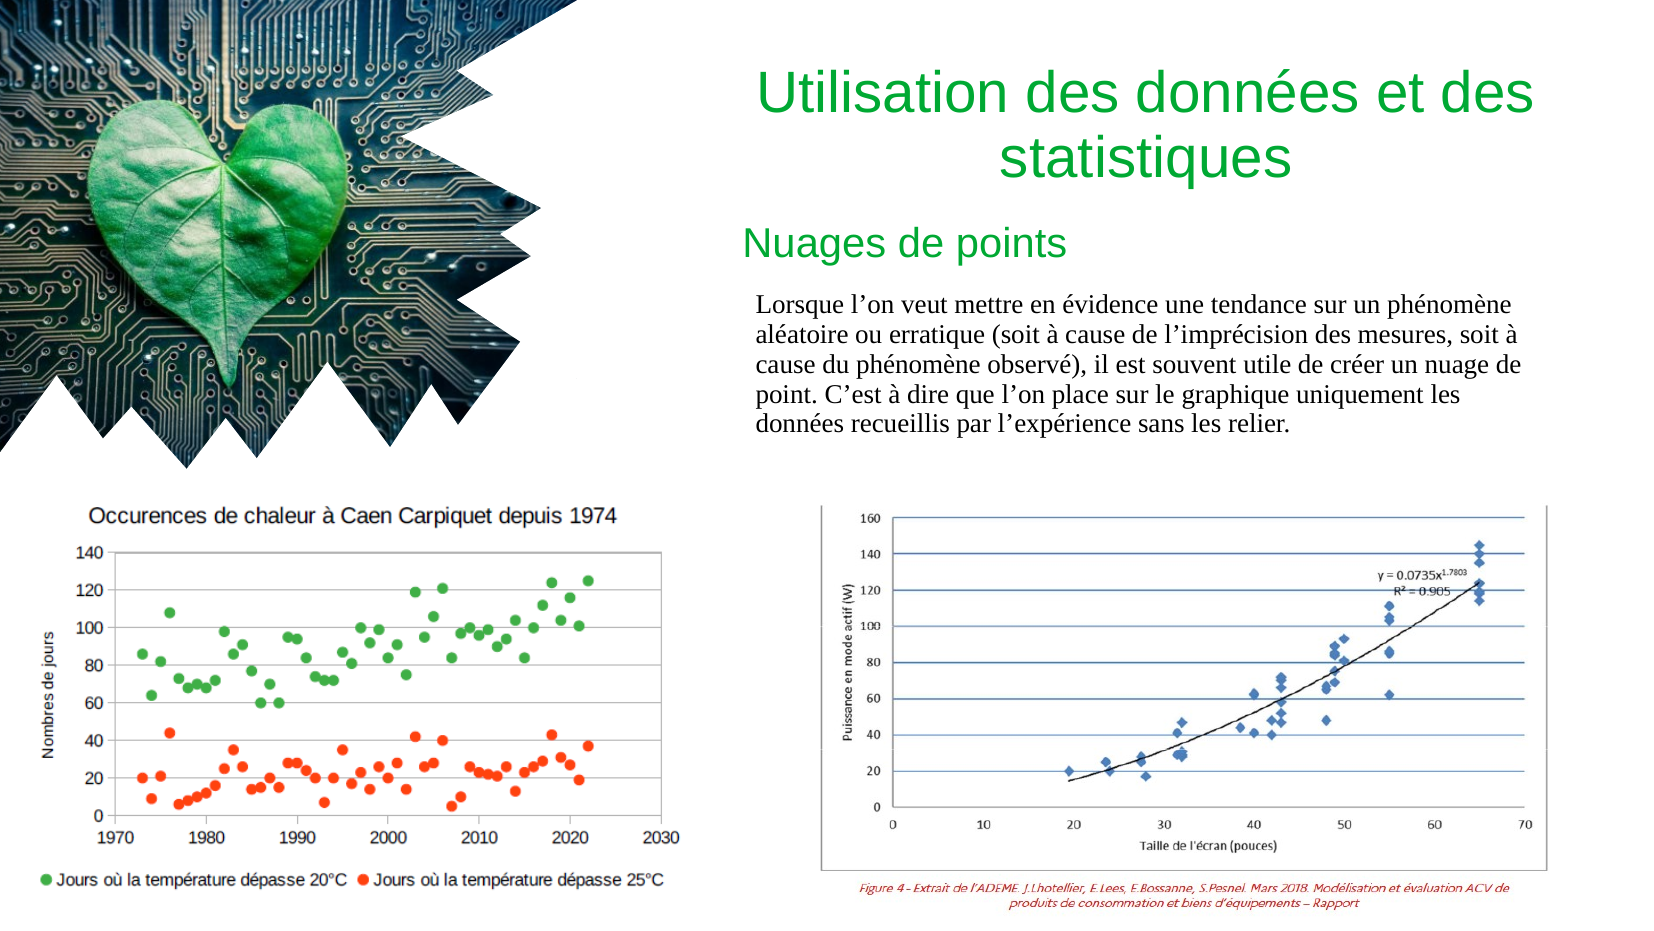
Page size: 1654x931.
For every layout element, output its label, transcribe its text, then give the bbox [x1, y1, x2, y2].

picture [0, 0, 575, 468]
text_box Lorsque l’on veut mettre en évidence une tendance sur un phénomène aléatoire ou erratique (soit à cause de l’imprécision des mesures, soit à cause du phénomène observé), il est souvent utile de créer un nuage de point. C’est à dire que l’on place sur le graphique uniquement les données recueillis par l’expérience sans les relier. [740, 282, 1568, 447]
picture [497, 196, 501, 206]
picture [799, 481, 1563, 920]
text_box Nuages de points [727, 212, 1527, 274]
text_box Utilisation des données et des statistiques [705, 52, 1587, 198]
picture [20, 489, 735, 905]
text_box [0, 0, 738, 530]
